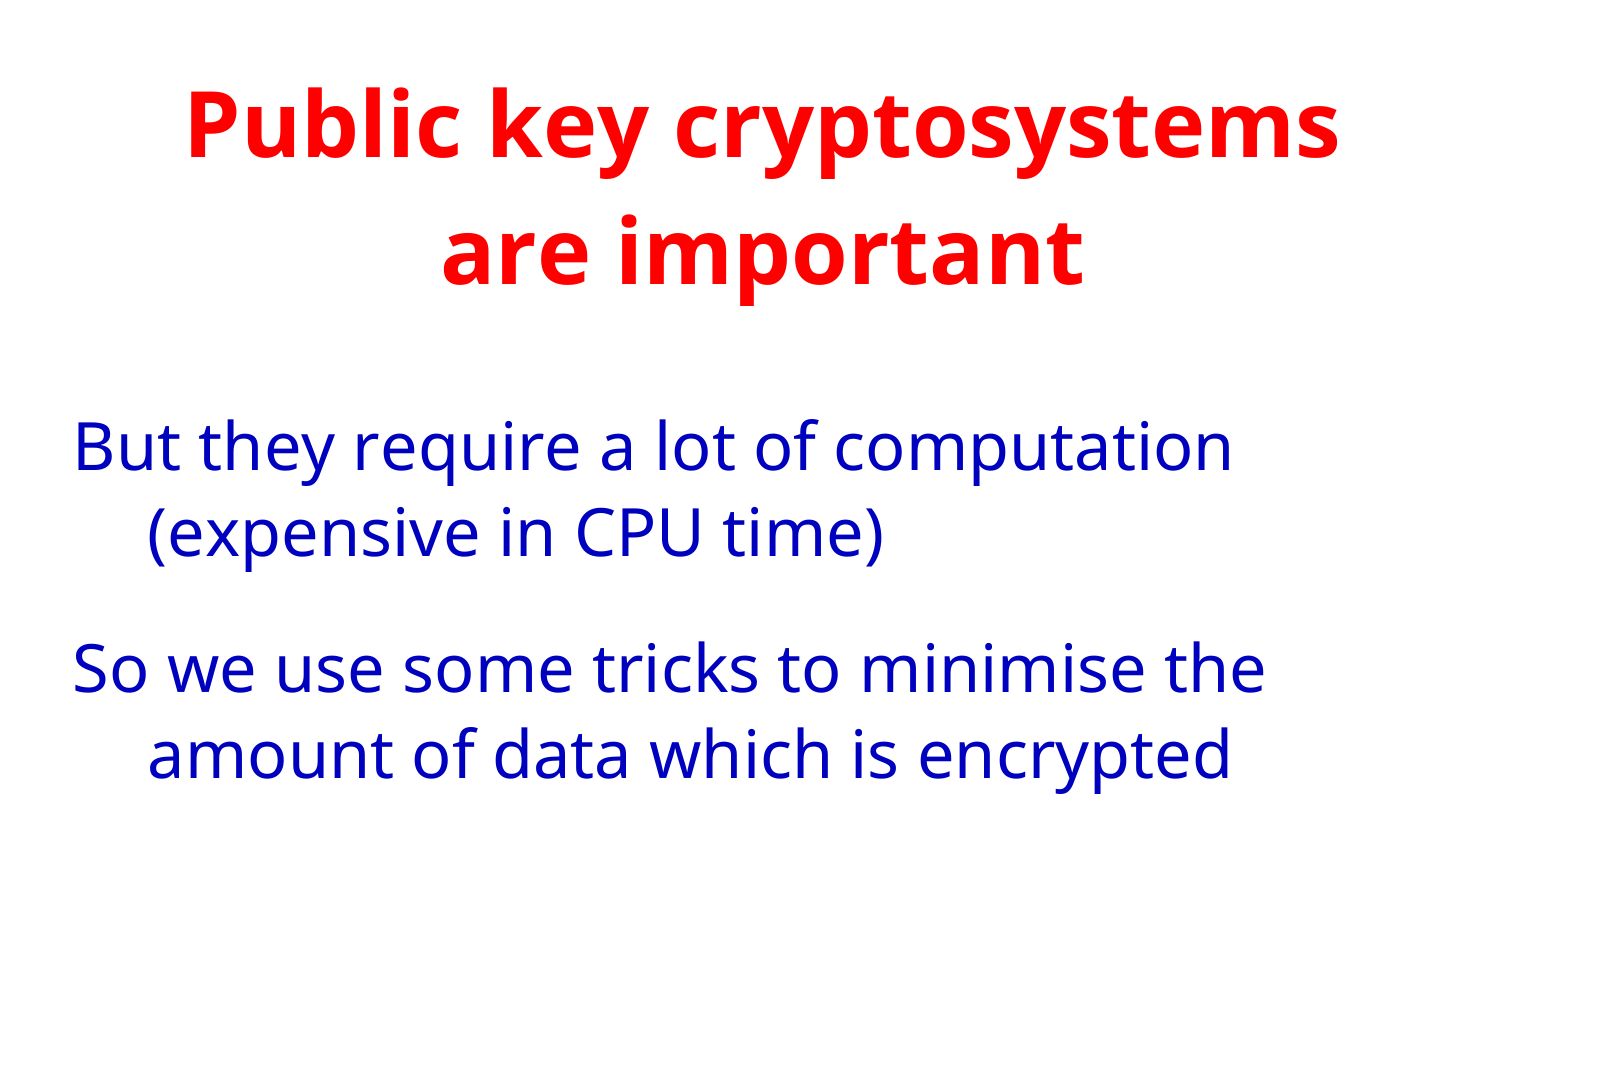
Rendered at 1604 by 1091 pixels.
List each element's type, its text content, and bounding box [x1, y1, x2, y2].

list But they require a lot of computation (expensive in CPU time) So we use some tricks to minimise the amount of data which is encrypted [72, 401, 1507, 761]
title Public key cryptosystems are important [141, 56, 1385, 264]
